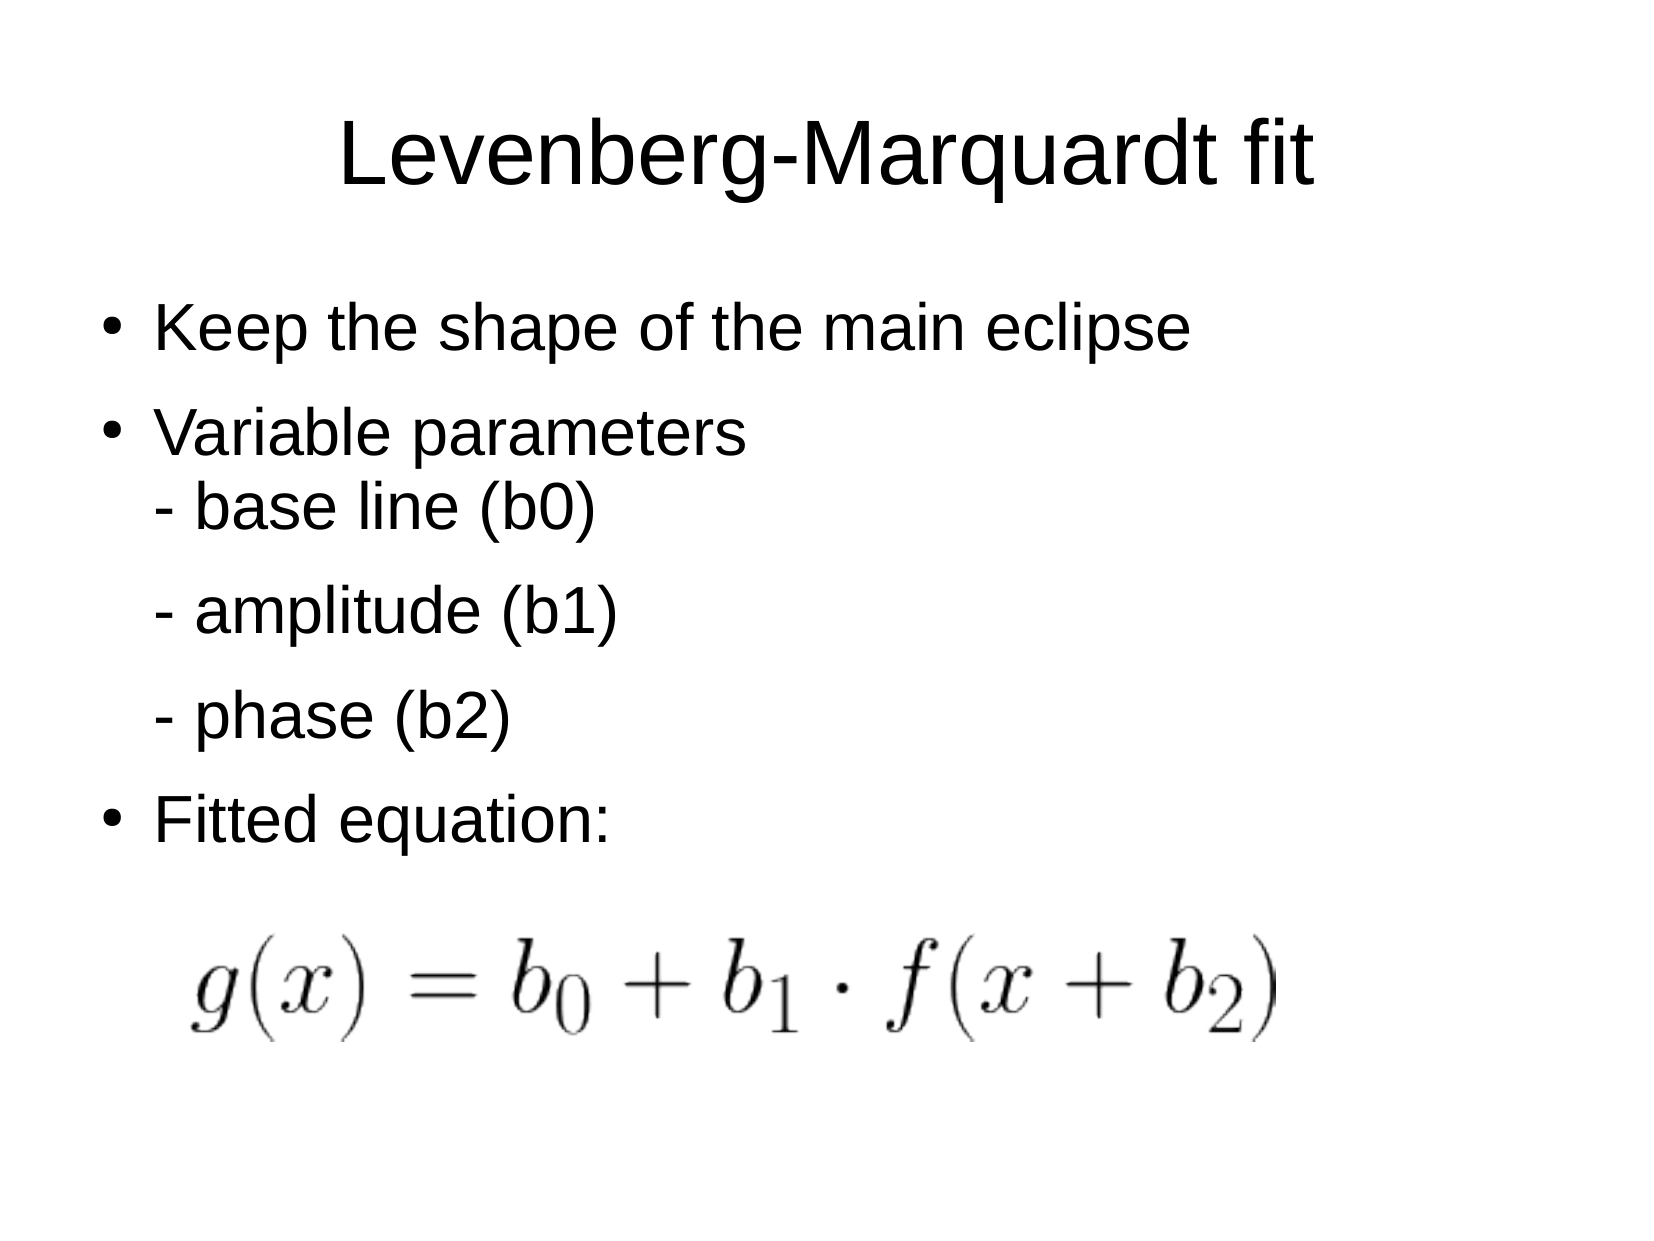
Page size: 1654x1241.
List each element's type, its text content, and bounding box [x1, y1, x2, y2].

picture [190, 933, 1276, 1042]
list Keep the shape of the main eclipse Variable parameters - base line (b0) - amplitude (b1) - phase (b2) Fitted equation: [82, 290, 1538, 1010]
title Levenberg-Marquardt fit [82, 49, 1571, 257]
